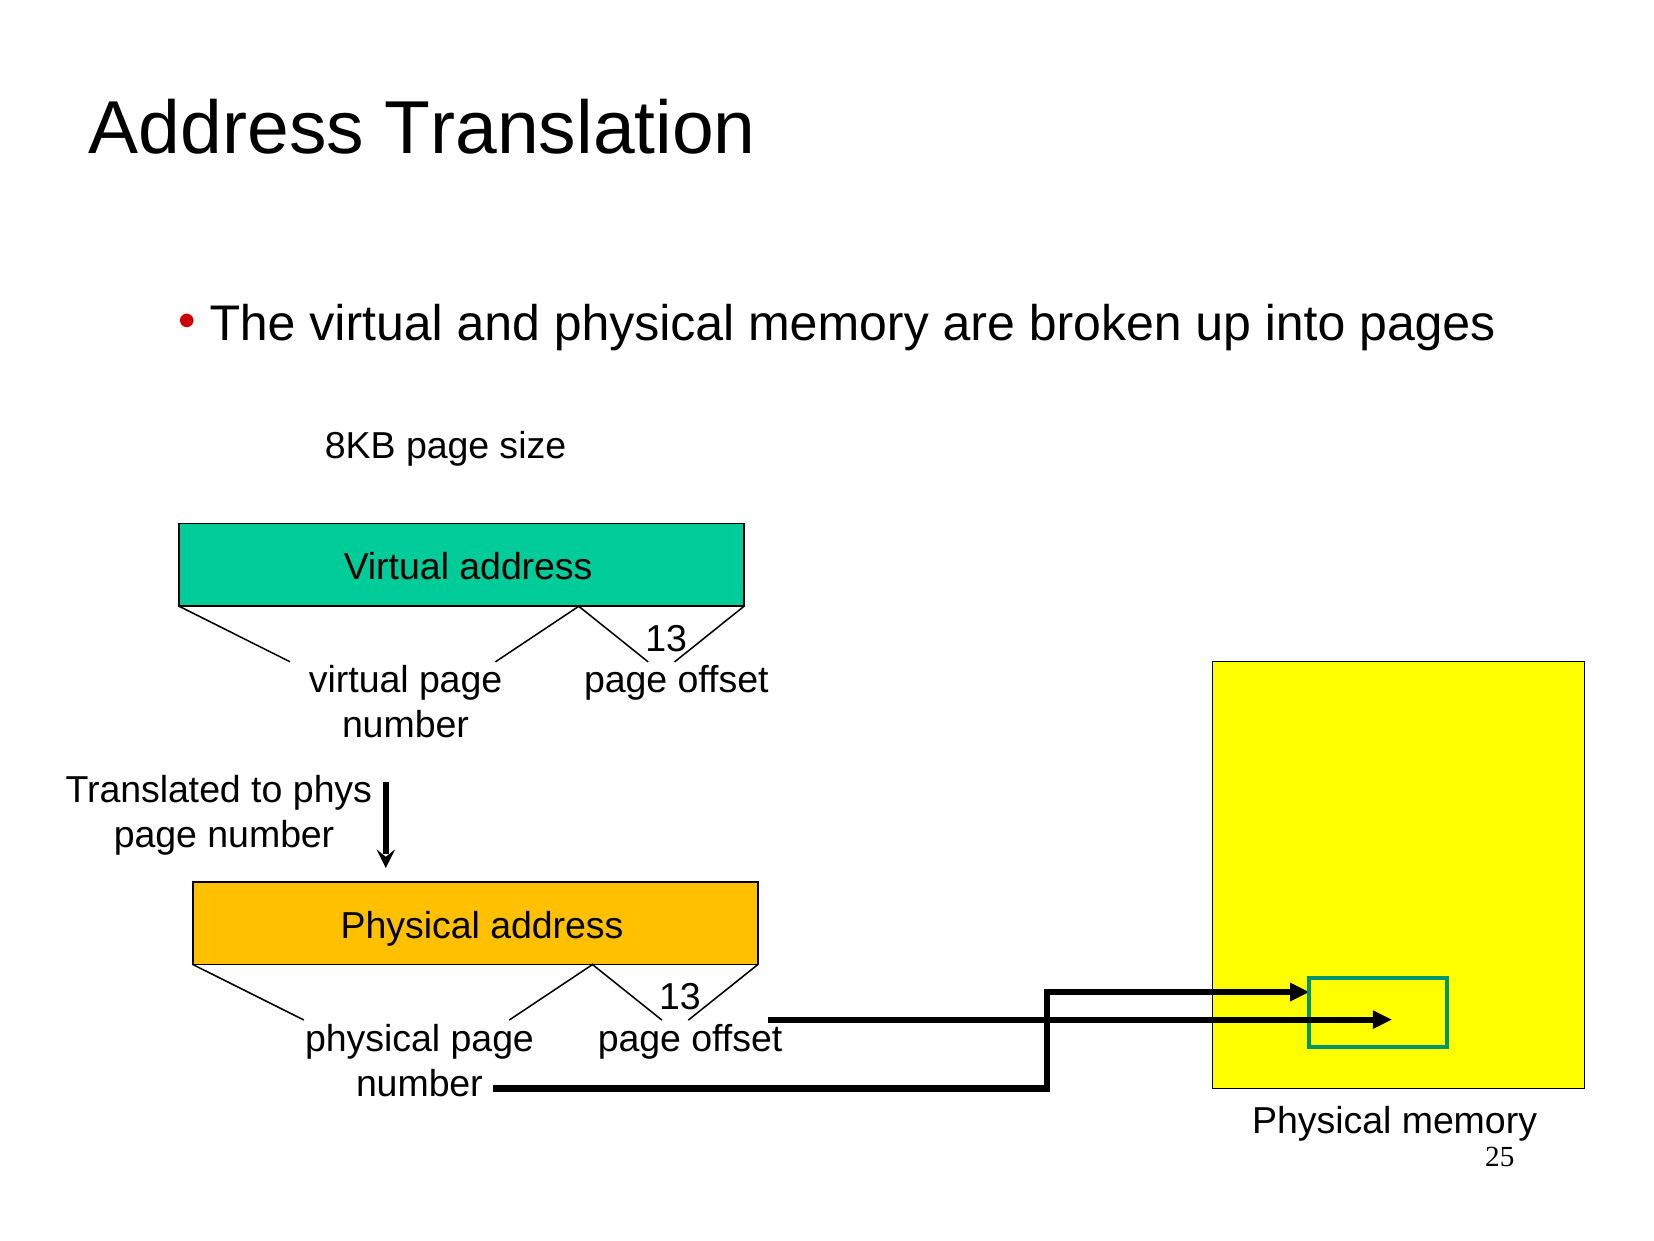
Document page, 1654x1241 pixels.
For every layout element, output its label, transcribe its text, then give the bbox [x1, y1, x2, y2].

text_box <number> [1184, 1129, 1530, 1213]
text_box Address Translation [74, 71, 772, 177]
text_box physical page number [277, 1005, 549, 1112]
text_box [1212, 995, 1306, 1017]
text_box [1312, 981, 1444, 1044]
text_box Virtual address [179, 523, 745, 607]
text_box virtual page number [280, 647, 517, 754]
text_box 13 [617, 606, 702, 667]
text_box Physical memory [1224, 1088, 1552, 1149]
text_box Physical address [192, 881, 758, 965]
text_box page offset [556, 647, 784, 709]
text_box page offset [570, 1005, 798, 1067]
text_box 13 [631, 964, 716, 1026]
text_box Translated to phys page number [37, 757, 398, 864]
text_box 8KB page size [297, 413, 582, 474]
text_box [1212, 661, 1585, 1089]
text_box The virtual and physical memory are broken up into pages [163, 282, 1511, 359]
